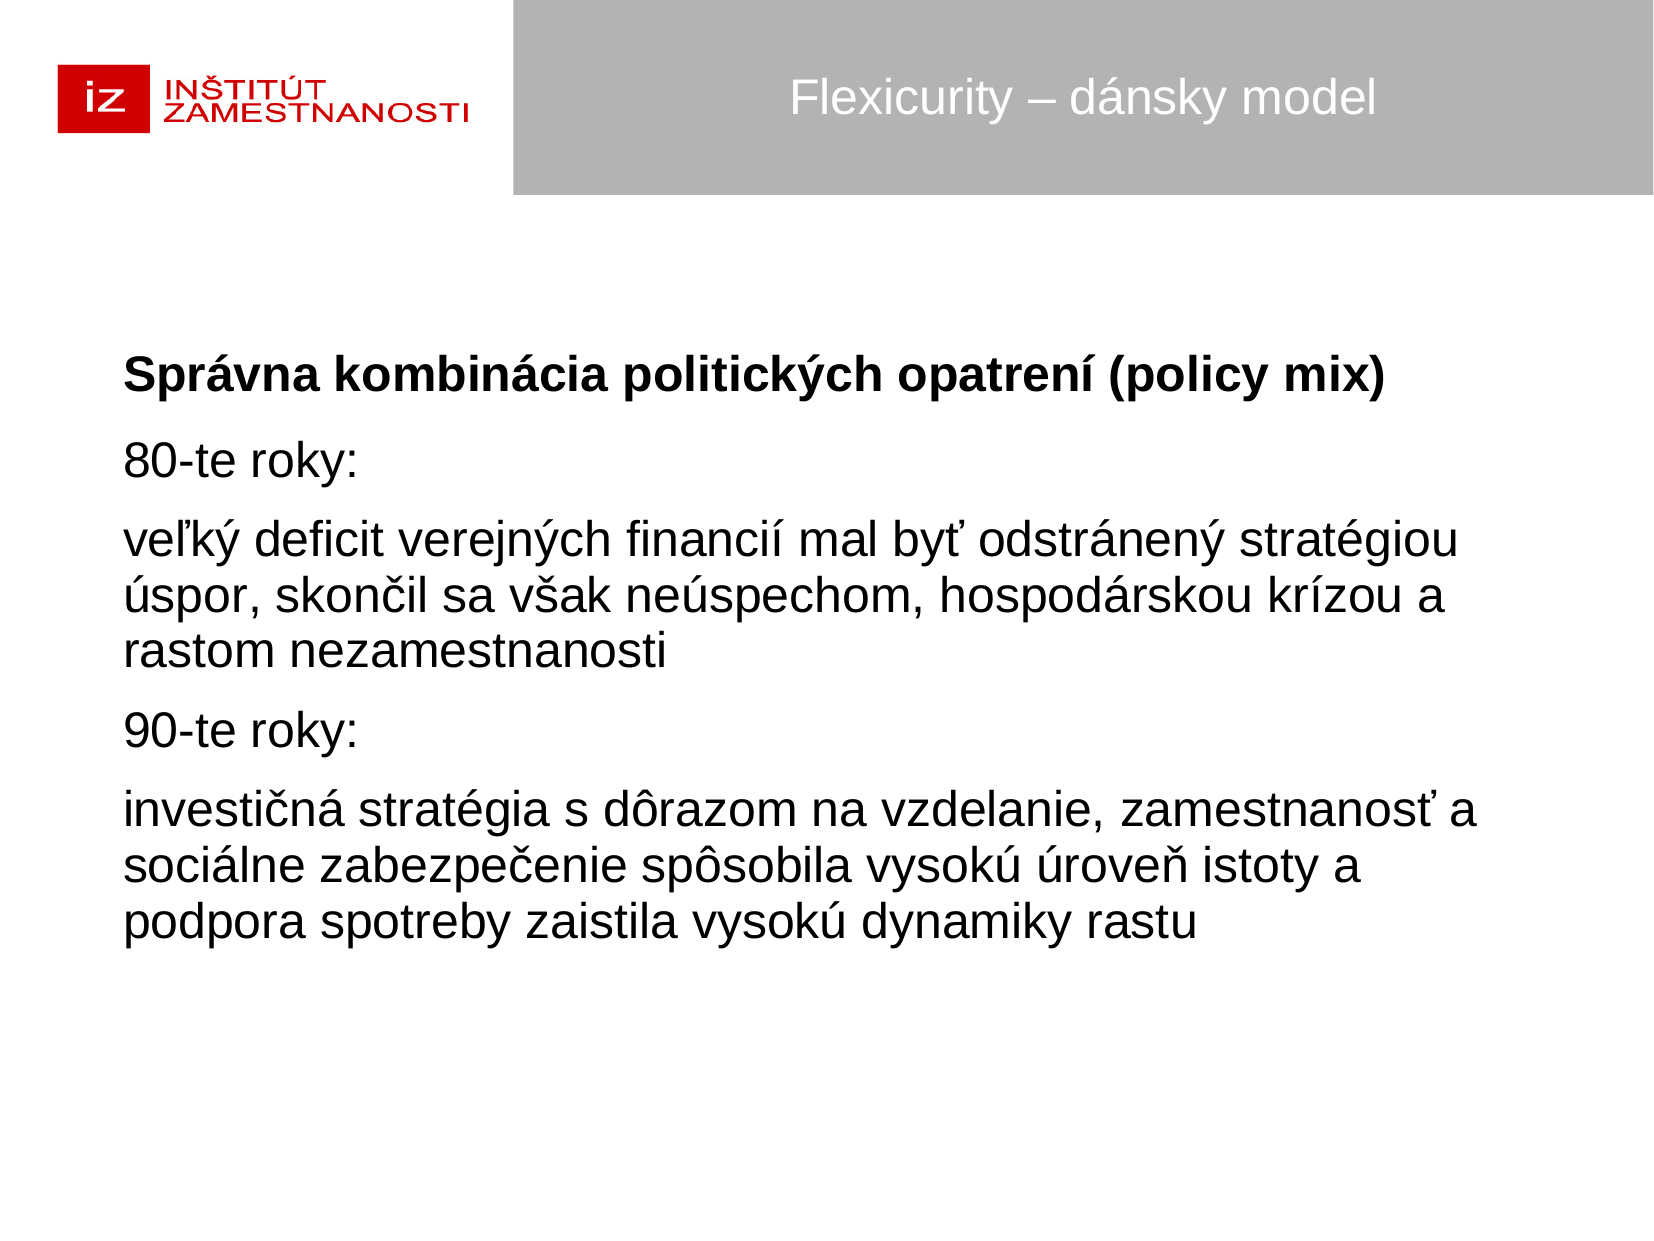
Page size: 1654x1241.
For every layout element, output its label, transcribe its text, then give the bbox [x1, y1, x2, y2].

text_box [0, 0, 1654, 196]
text_box Flexicurity – dánsky model [513, 0, 1654, 195]
list Správna kombinácia politických opatrení (policy mix) 80-te roky: veľký deficit verejných financií mal byť odstránený stratégiou úspor, skončil sa však neúspechom, hospodárskou krízou a rastom nezamestnanosti 90-te roky: investičná stratégia s dôrazom na vzdelanie, zamestnanosť a sociálne zabezpečenie spôsobila vysokú úroveň istoty a podpora spotreby zaistila vysokú dynamiky rastu [123, 346, 1536, 1214]
picture [6, 5, 513, 189]
